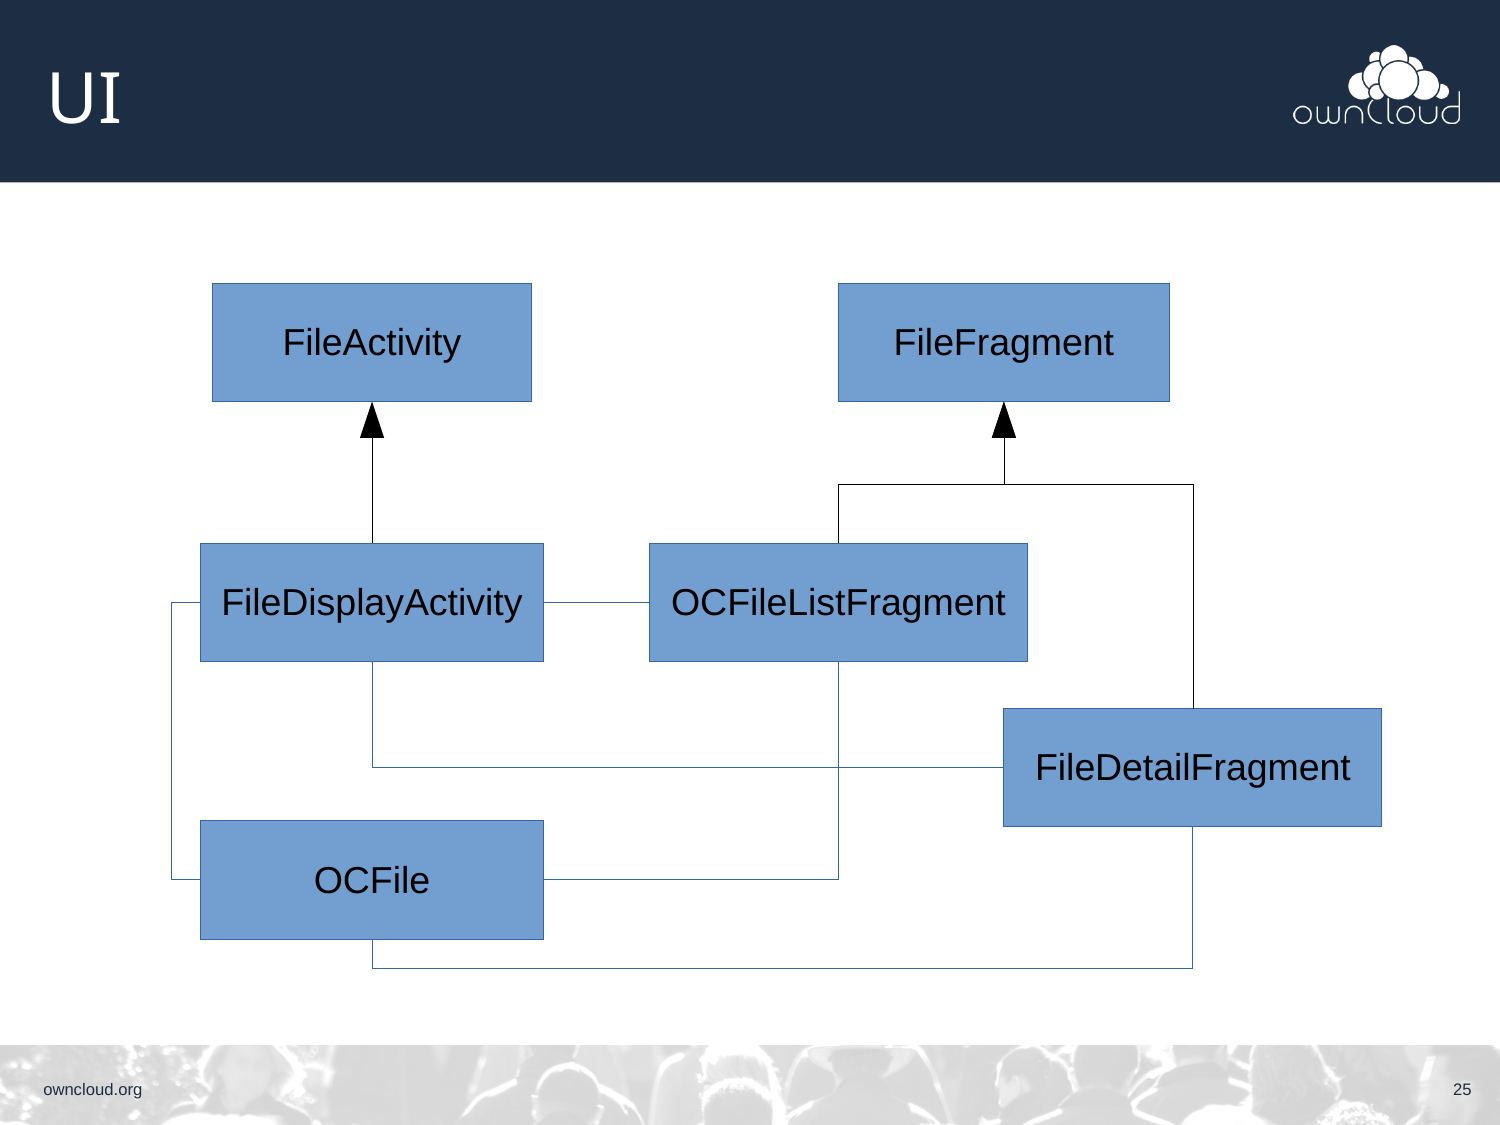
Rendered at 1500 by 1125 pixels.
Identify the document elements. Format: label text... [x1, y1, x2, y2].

text_box FileFragment [838, 283, 1170, 402]
text_box OCFile [200, 820, 544, 940]
text_box FileDisplayActivity [200, 543, 544, 662]
text_box OCFileListFragment [649, 543, 1028, 662]
text_box FileActivity [212, 283, 532, 402]
picture [1293, 45, 1460, 124]
picture [0, 1045, 1500, 1125]
text_box FileDetailFragment [1003, 708, 1382, 827]
title UI [46, 5, 1258, 187]
